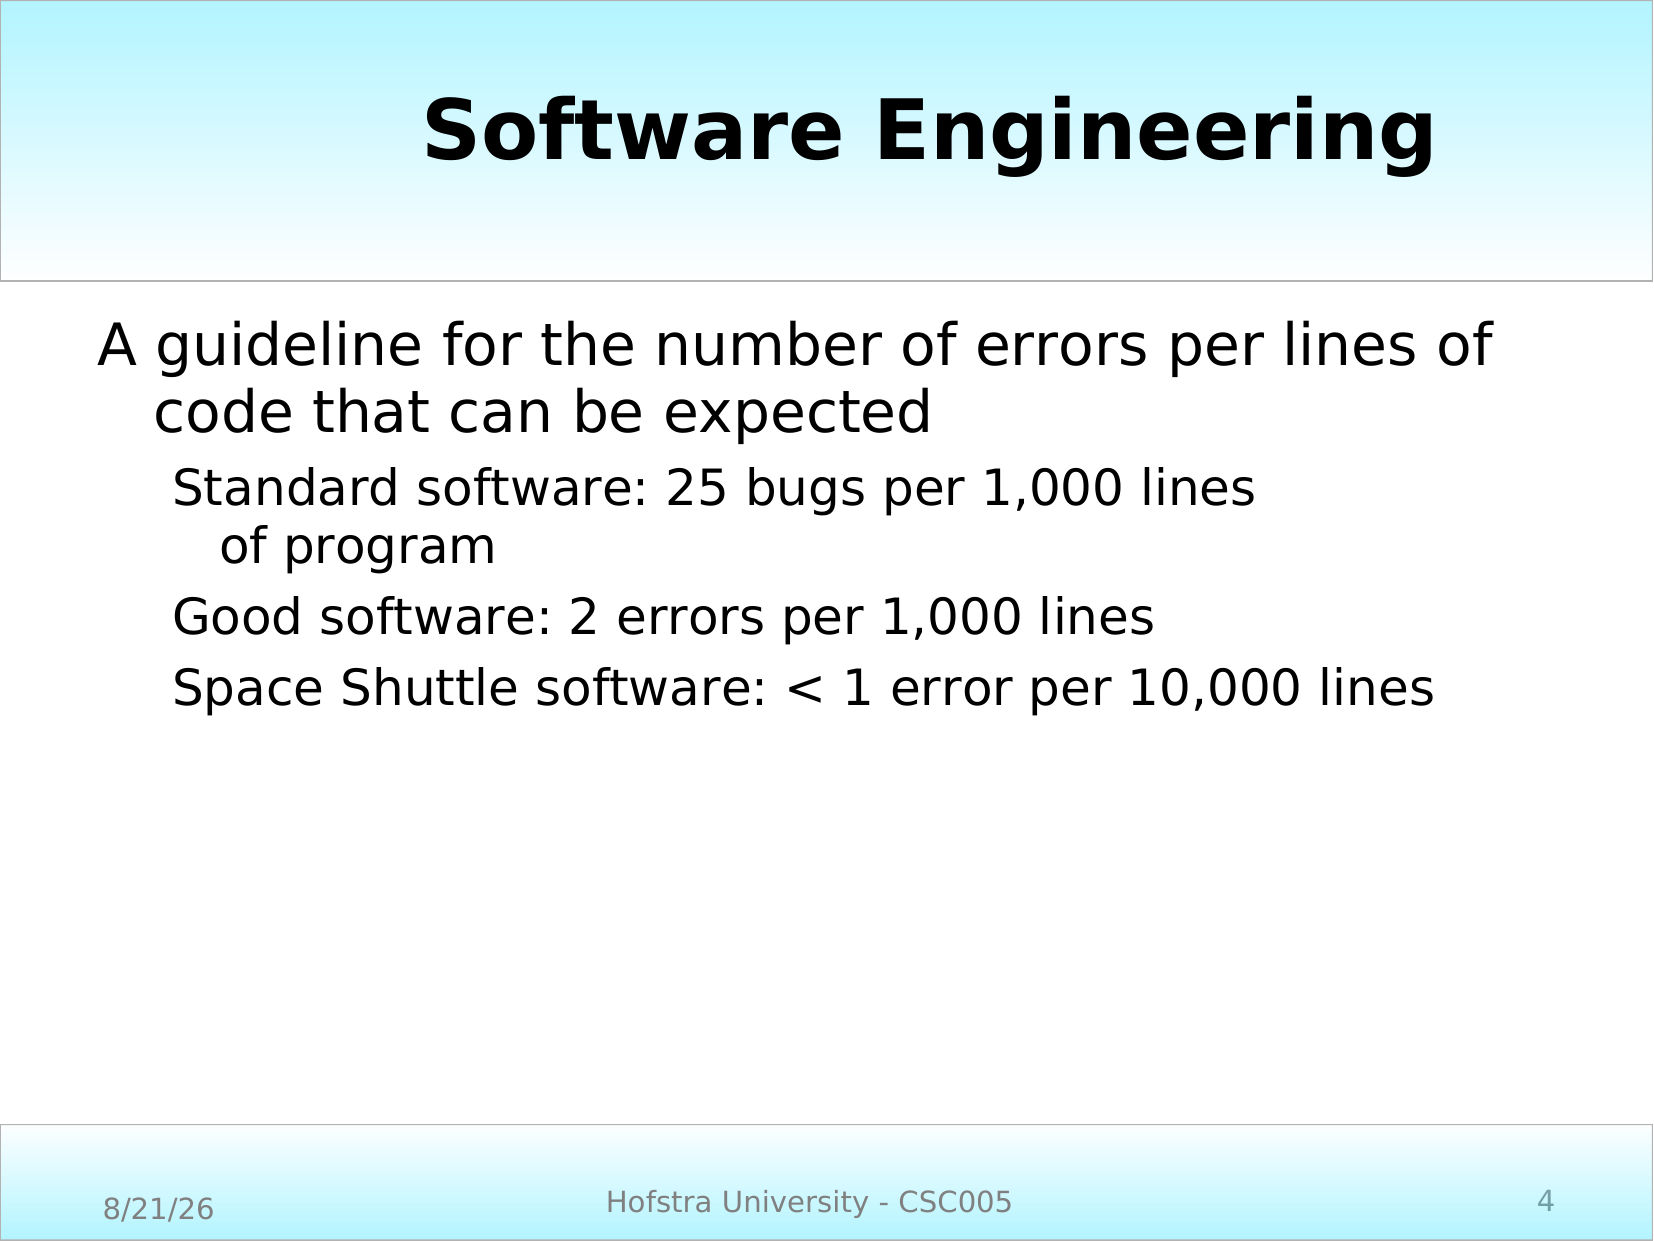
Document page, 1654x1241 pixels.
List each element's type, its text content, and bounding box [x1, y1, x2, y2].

list A guideline for the number of errors per lines of code that can be expected Standard software: 25 bugs per 1,000 lines of program Good software: 2 errors per 1,000 lines Space Shuttle software: < 1 error per 10,000 lines [82, 303, 1571, 1131]
title Software Engineering [247, 27, 1612, 235]
